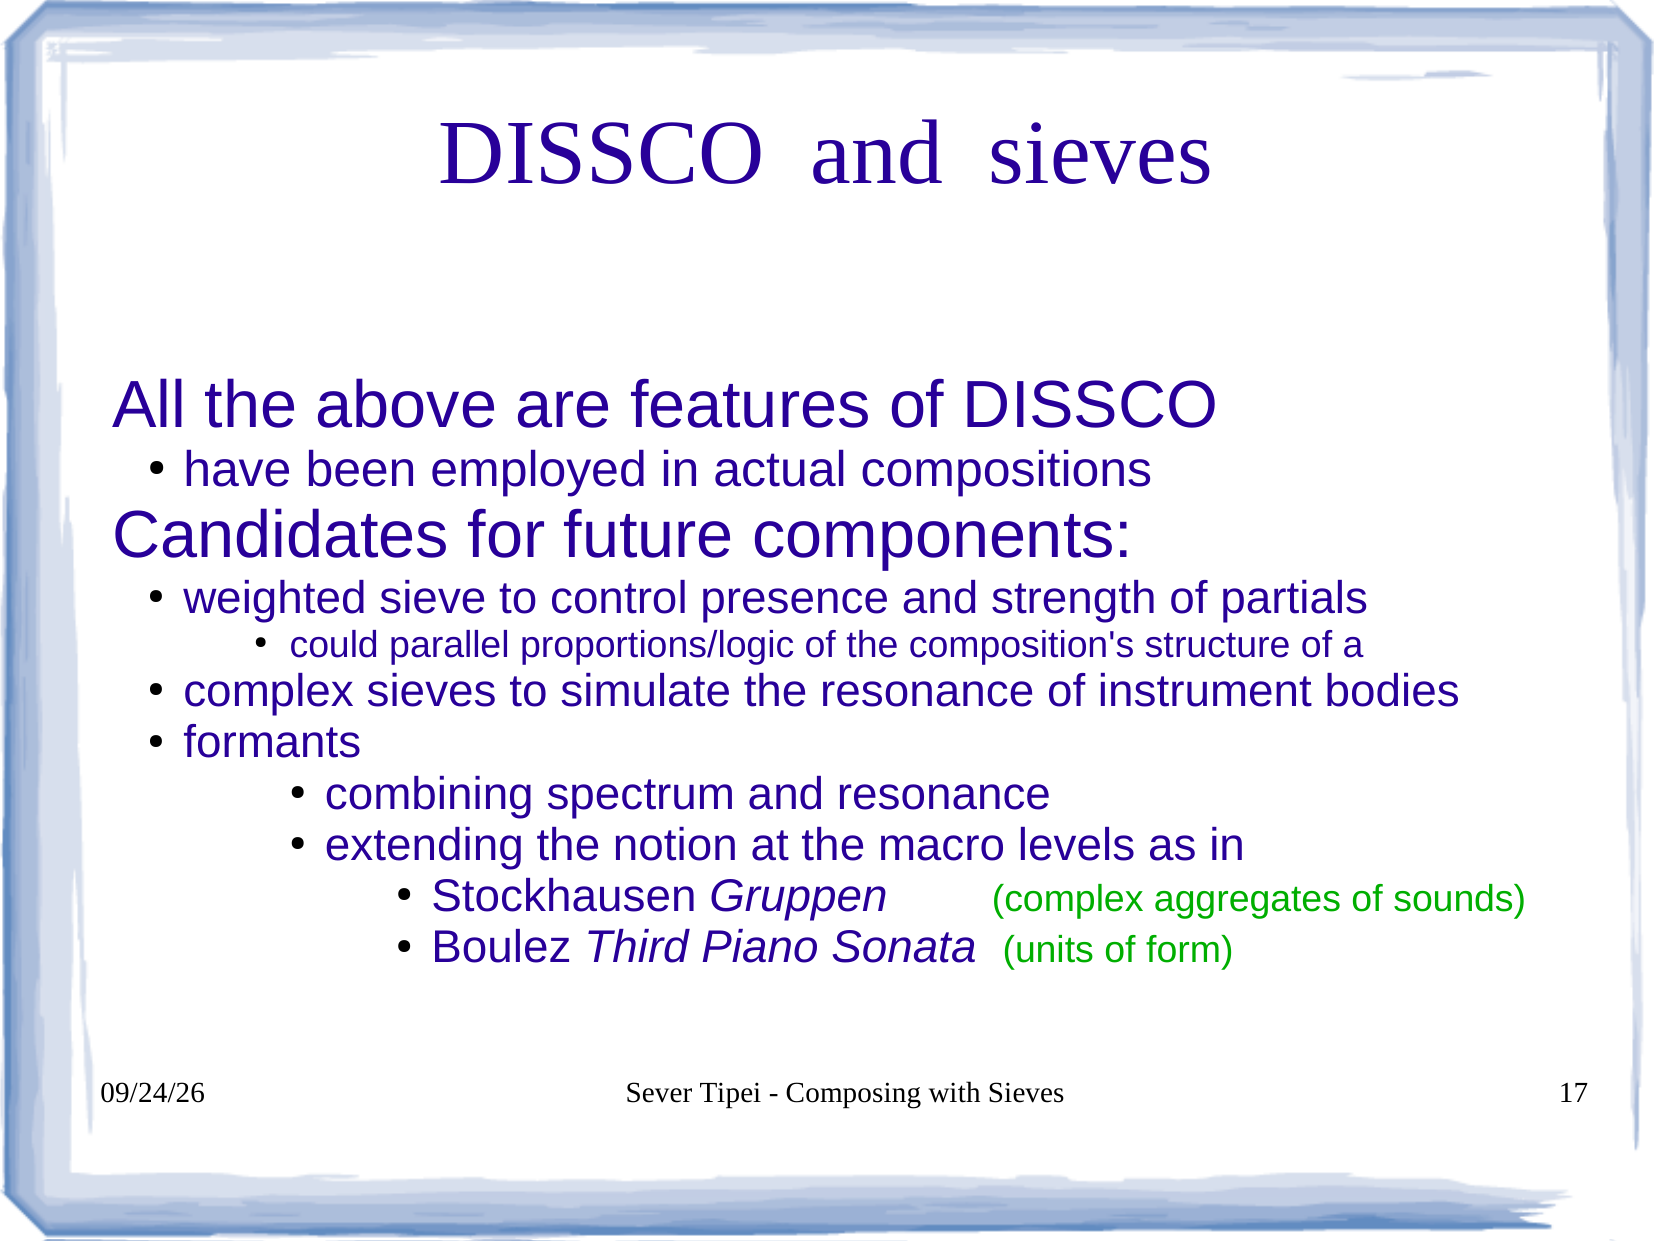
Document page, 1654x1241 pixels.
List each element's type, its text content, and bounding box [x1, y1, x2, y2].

subtitle All the above are features of DISSCO have been employed in actual compositions Candidates for future components: weighted sieve to control presence and strength of partials could parallel proportions/logic of the composition's structure of a complex sieves to simulate the resonance of instrument bodies formants combining spectrum and resonance extending the notion at the macro levels as in Stockhausen Gruppen (complex aggregates of sounds) Boulez Third Piano Sonata (units of form) [112, 337, 1566, 1002]
title DISSCO and sieves [82, 49, 1571, 257]
picture [0, 0, 1654, 1241]
